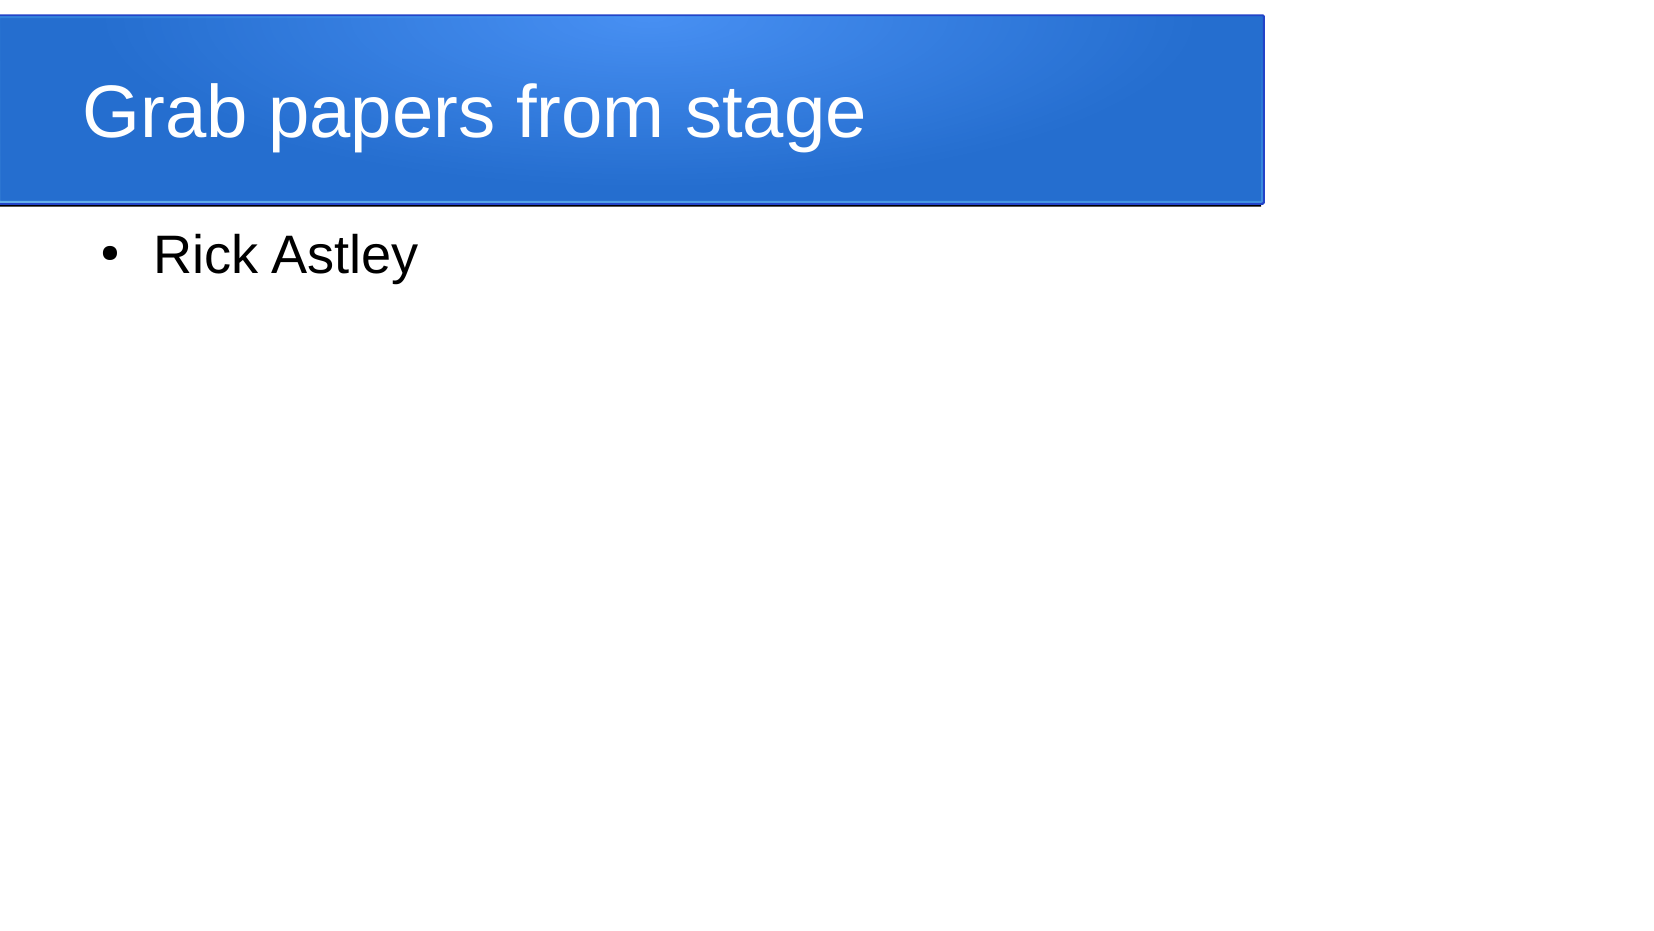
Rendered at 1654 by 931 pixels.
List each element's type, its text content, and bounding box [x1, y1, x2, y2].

list Rick Astley [82, 224, 1571, 764]
title Grab papers from stage [82, 35, 1235, 189]
